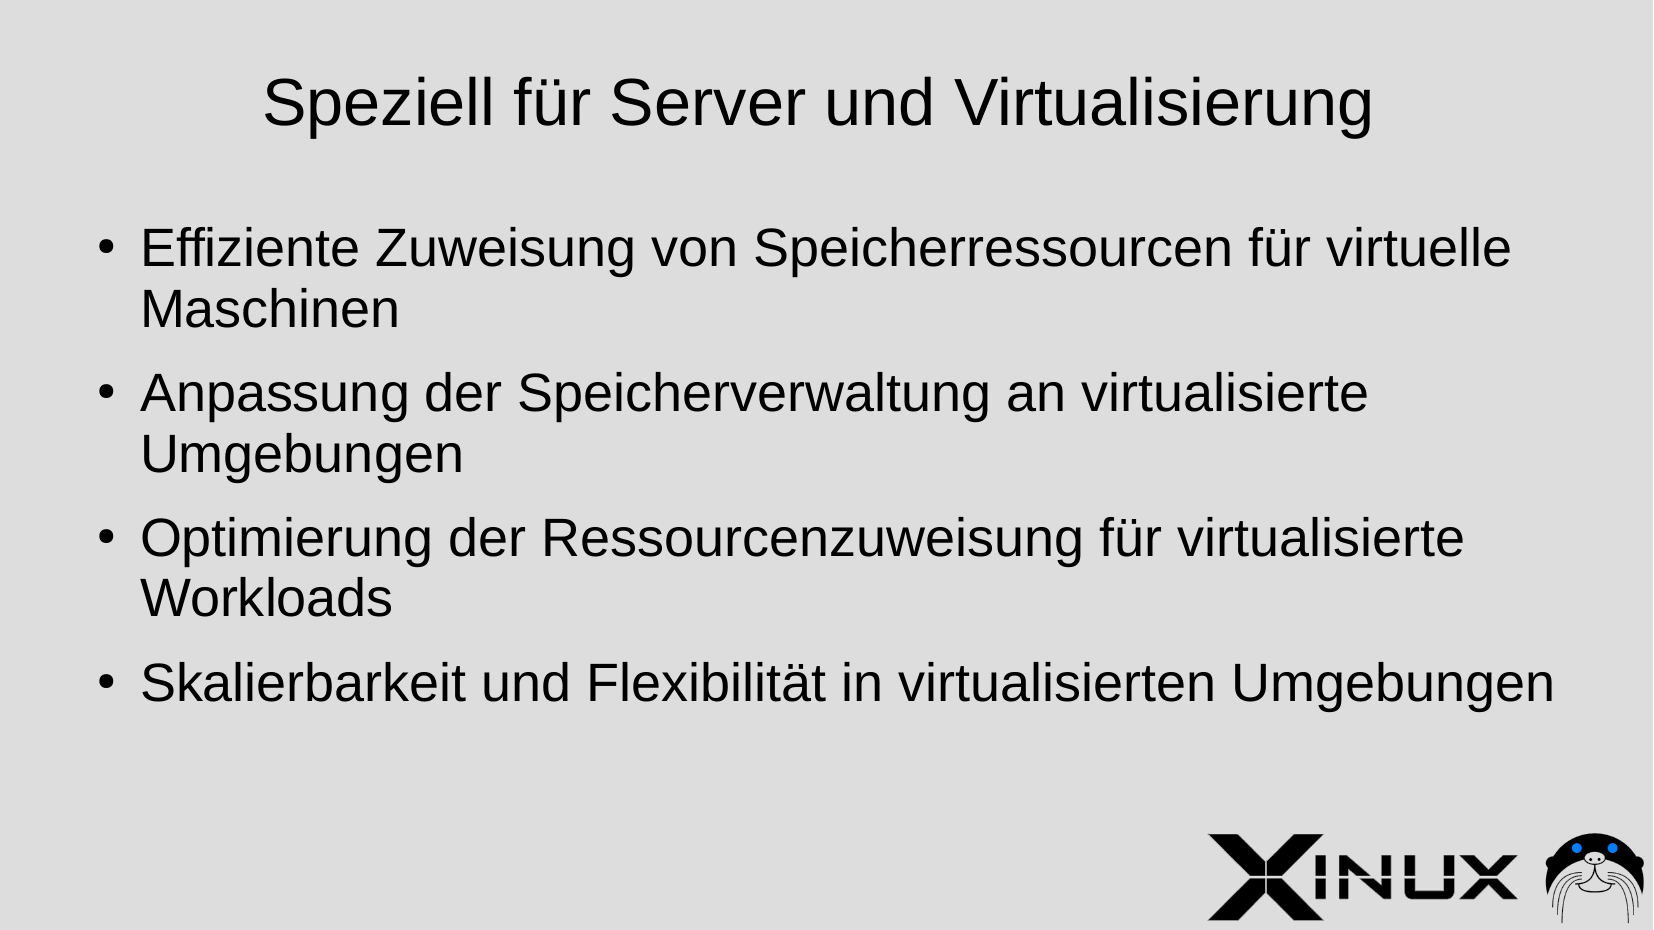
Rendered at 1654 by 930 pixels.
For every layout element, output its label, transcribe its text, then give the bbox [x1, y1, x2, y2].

title Speziell für Server und Virtualisierung [75, 24, 1563, 181]
list Effiziente Zuweisung von Speicherressourcen für virtuelle Maschinen Anpassung der Speicherverwaltung an virtualisierte Umgebungen Optimierung der Ressourcenzuweisung für virtualisierte Workloads Skalierbarkeit und Flexibilität in virtualisierten Umgebungen [82, 217, 1571, 757]
picture [1200, 824, 1650, 930]
